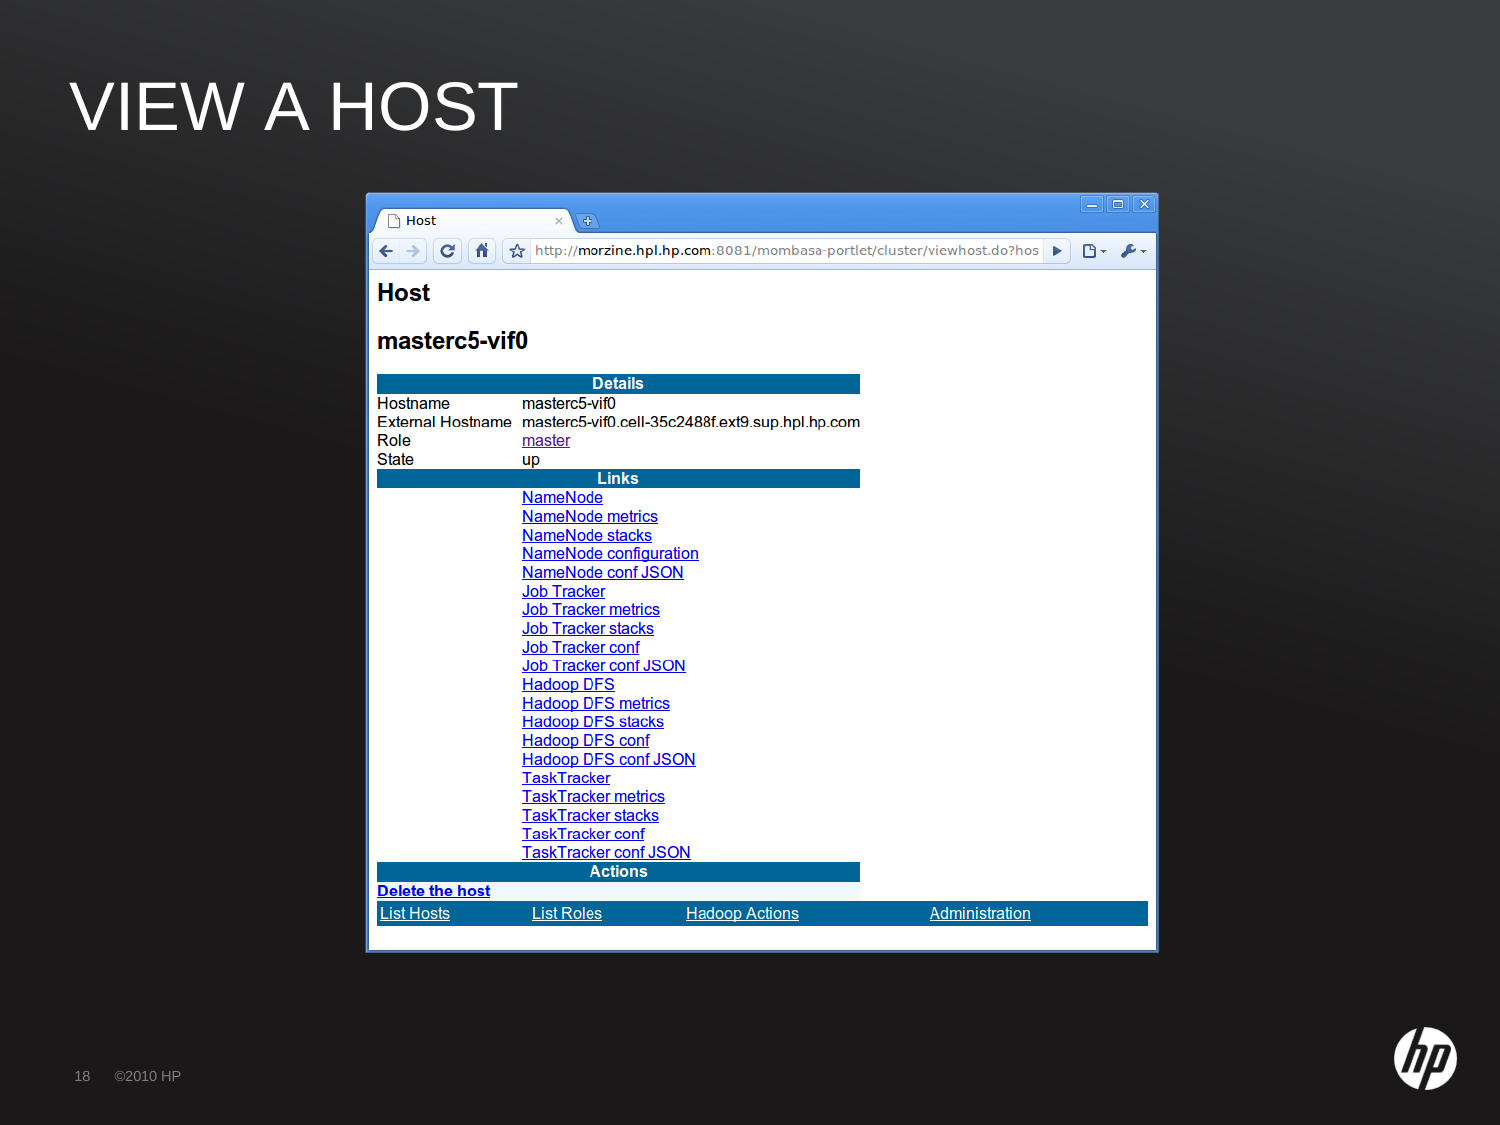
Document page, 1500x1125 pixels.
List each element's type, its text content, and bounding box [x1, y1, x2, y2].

picture [0, 0, 1500, 1125]
text_box VIEW A HOST [54, 68, 1429, 213]
